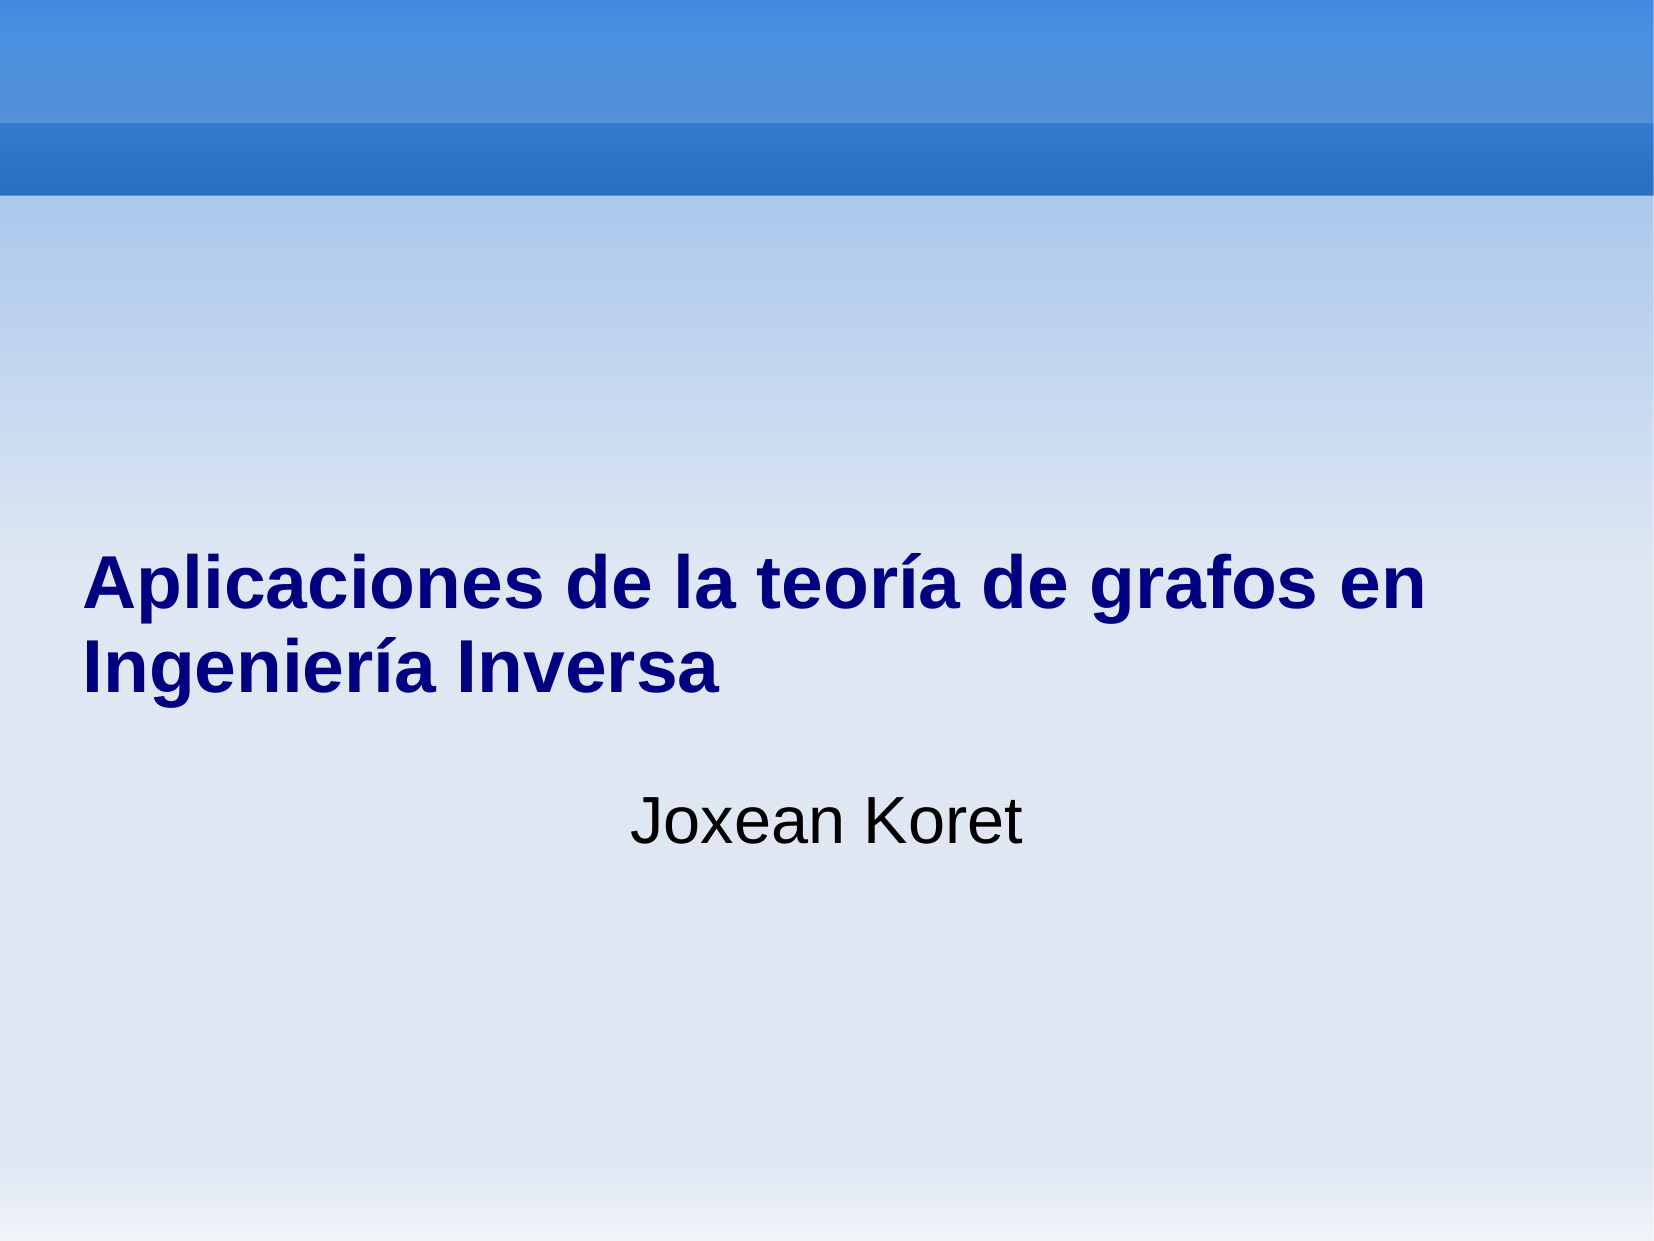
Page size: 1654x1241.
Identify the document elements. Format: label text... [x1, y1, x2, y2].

picture [0, 0, 1654, 1241]
subtitle Aplicaciones de la teoría de grafos en Ingeniería Inversa Joxean Koret [82, 290, 1571, 1109]
